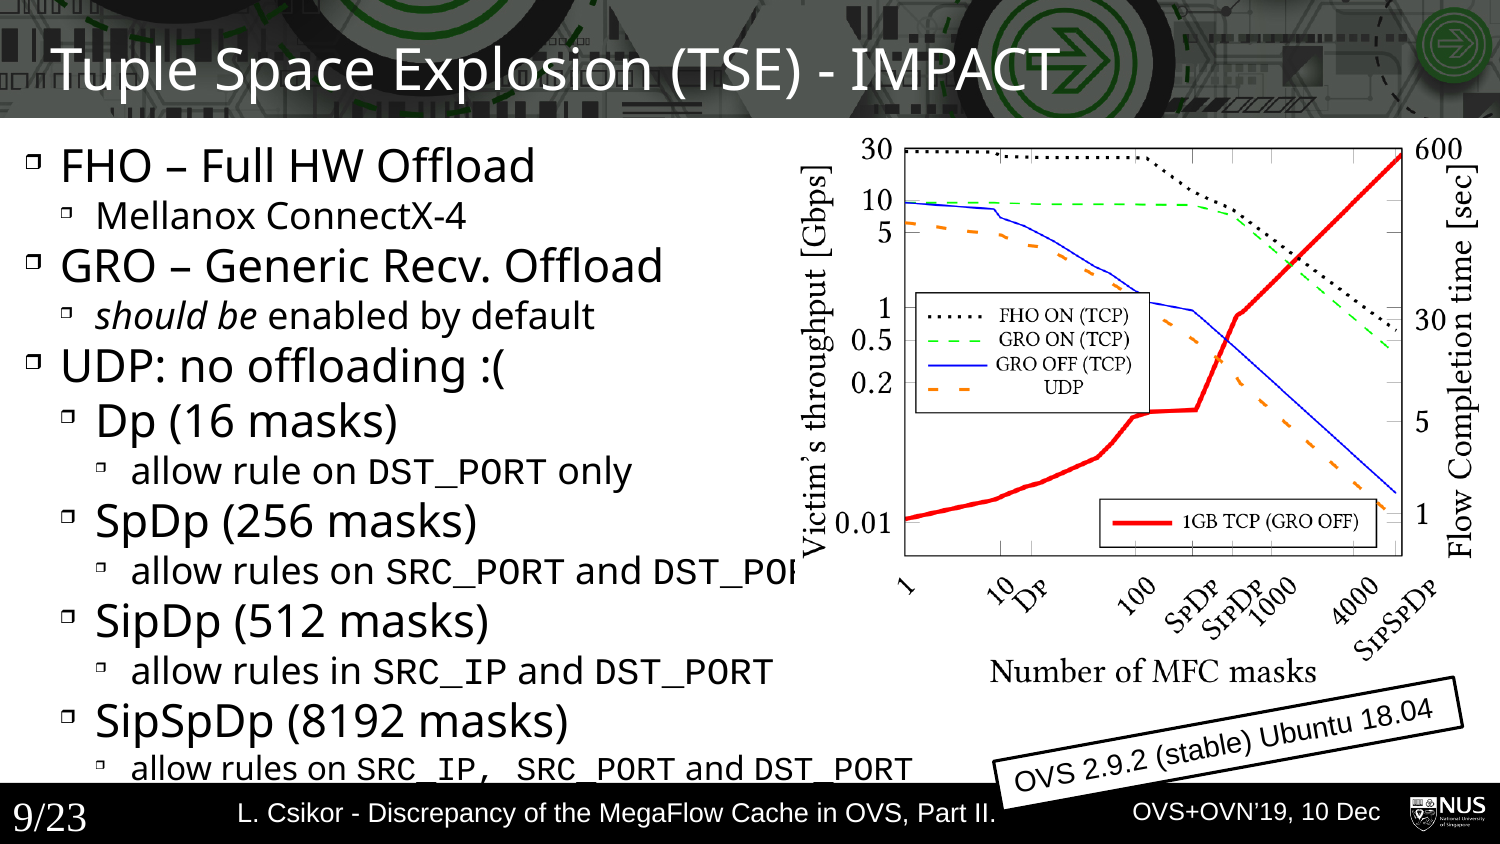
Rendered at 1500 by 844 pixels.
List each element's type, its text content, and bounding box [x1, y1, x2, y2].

picture [0, 0, 1500, 118]
picture [795, 129, 1490, 687]
text_box Tuple Space Explosion (TSE) - IMPACT [35, 37, 1386, 97]
text_box FHO – Full HW Offload Mellanox ConnectX-4 GRO – Generic Recv. Offload should be enabled by default UDP: no offloading :( Dp (16 masks) allow rule on DST_PORT only SpDp (256 masks) allow rules on SRC_PORT and DST_PORT SipDp (512 masks) allow rules in SRC_IP and DST_PORT SipSpDp (8192 masks) allow rules on SRC_IP, SRC_PORT and DST_PORT [1242, 687, 1490, 770]
text_box OVS 2.9.2 (stable) Ubuntu 18.04 [993, 677, 1463, 812]
picture [1395, 782, 1500, 844]
text_box FHO – Full HW Offload Mellanox ConnectX-4 GRO – Generic Recv. Offload should be enabled by default UDP: no offloading :( Dp (16 masks) allow rule on DST_PORT only SpDp (256 masks) allow rules on SRC_PORT and DST_PORT SipDp (512 masks) allow rules in SRC_IP and DST_PORT SipSpDp (8192 masks) allow rules on SRC_IP, SRC_PORT and DST_PORT [9, 129, 1384, 770]
